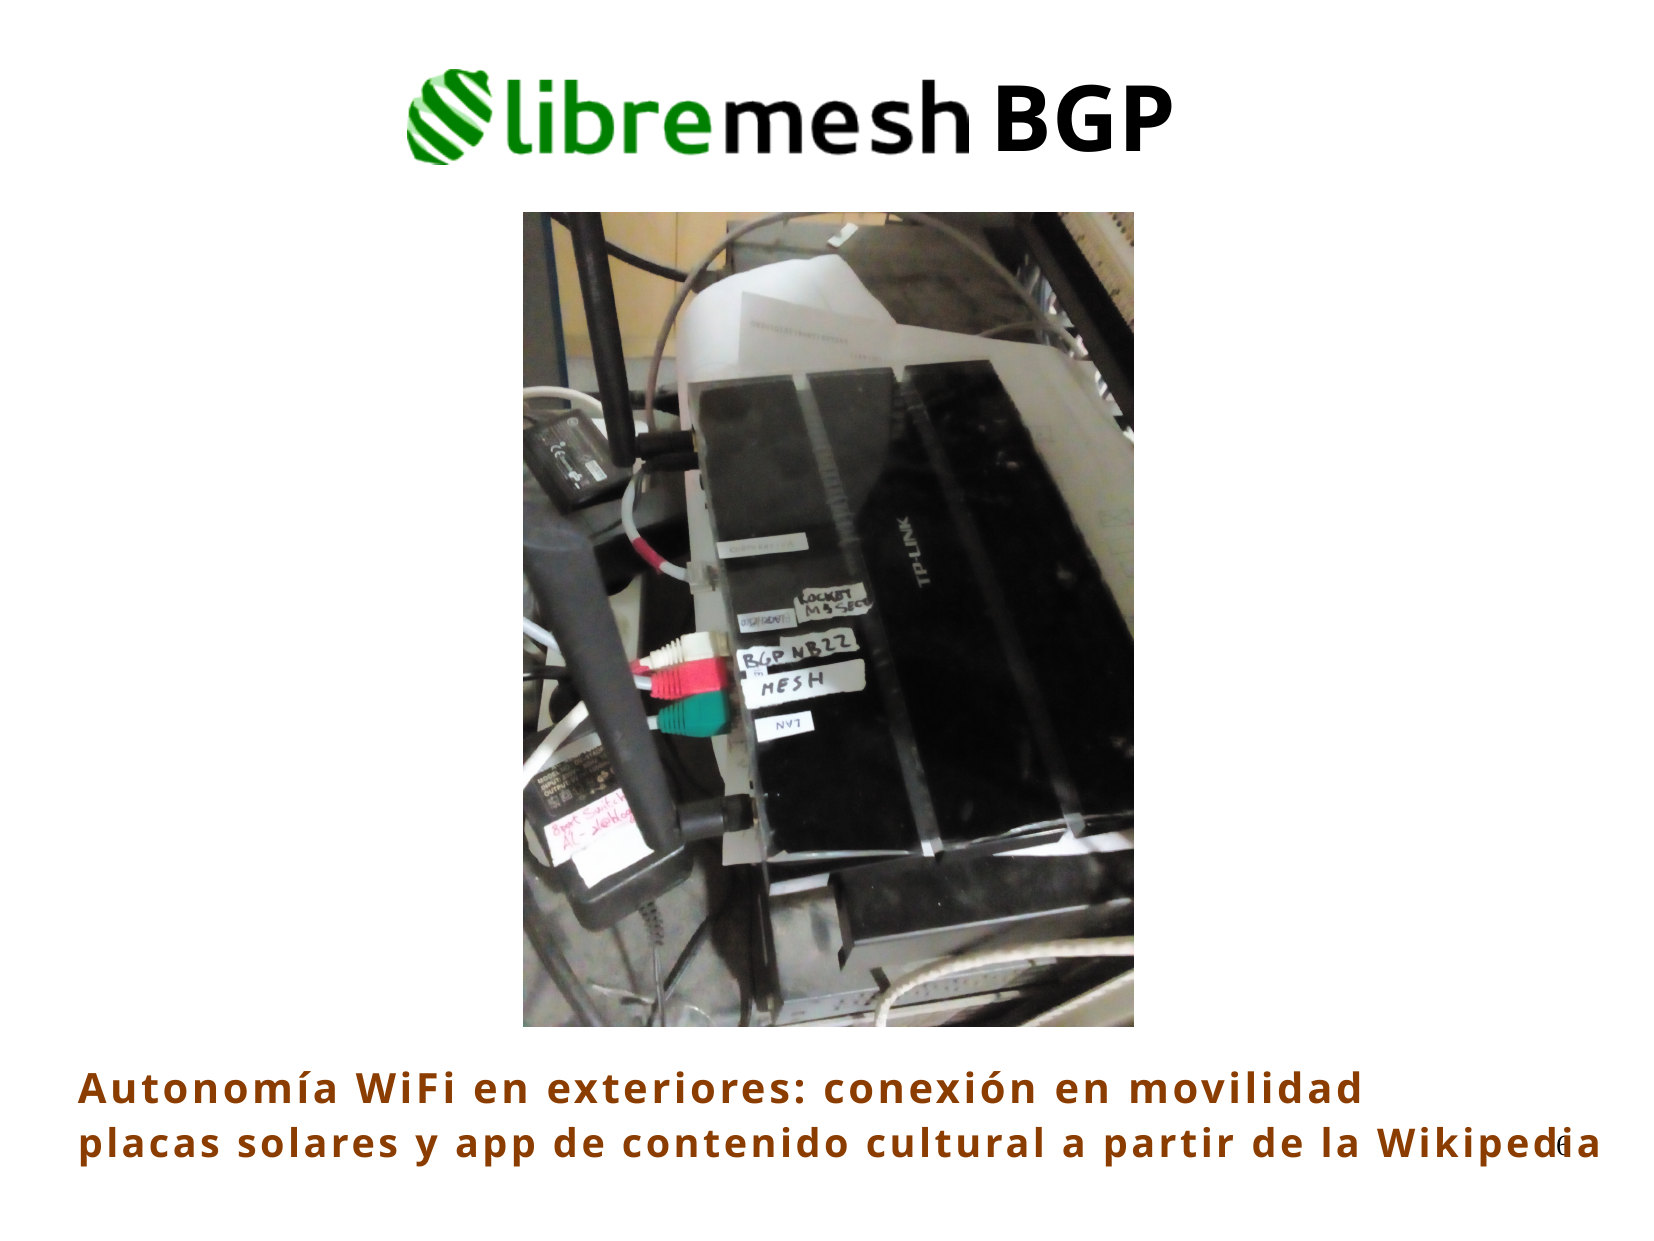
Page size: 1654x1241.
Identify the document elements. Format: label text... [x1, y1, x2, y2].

picture [523, 212, 1134, 1027]
text_box Autonomía WiFi en exteriores: conexión en movilidad placas solares y app de contenido cultural a partir de la Wikipedia [63, 1051, 1620, 1177]
picture [407, 69, 969, 165]
title BGP [959, 48, 1208, 184]
